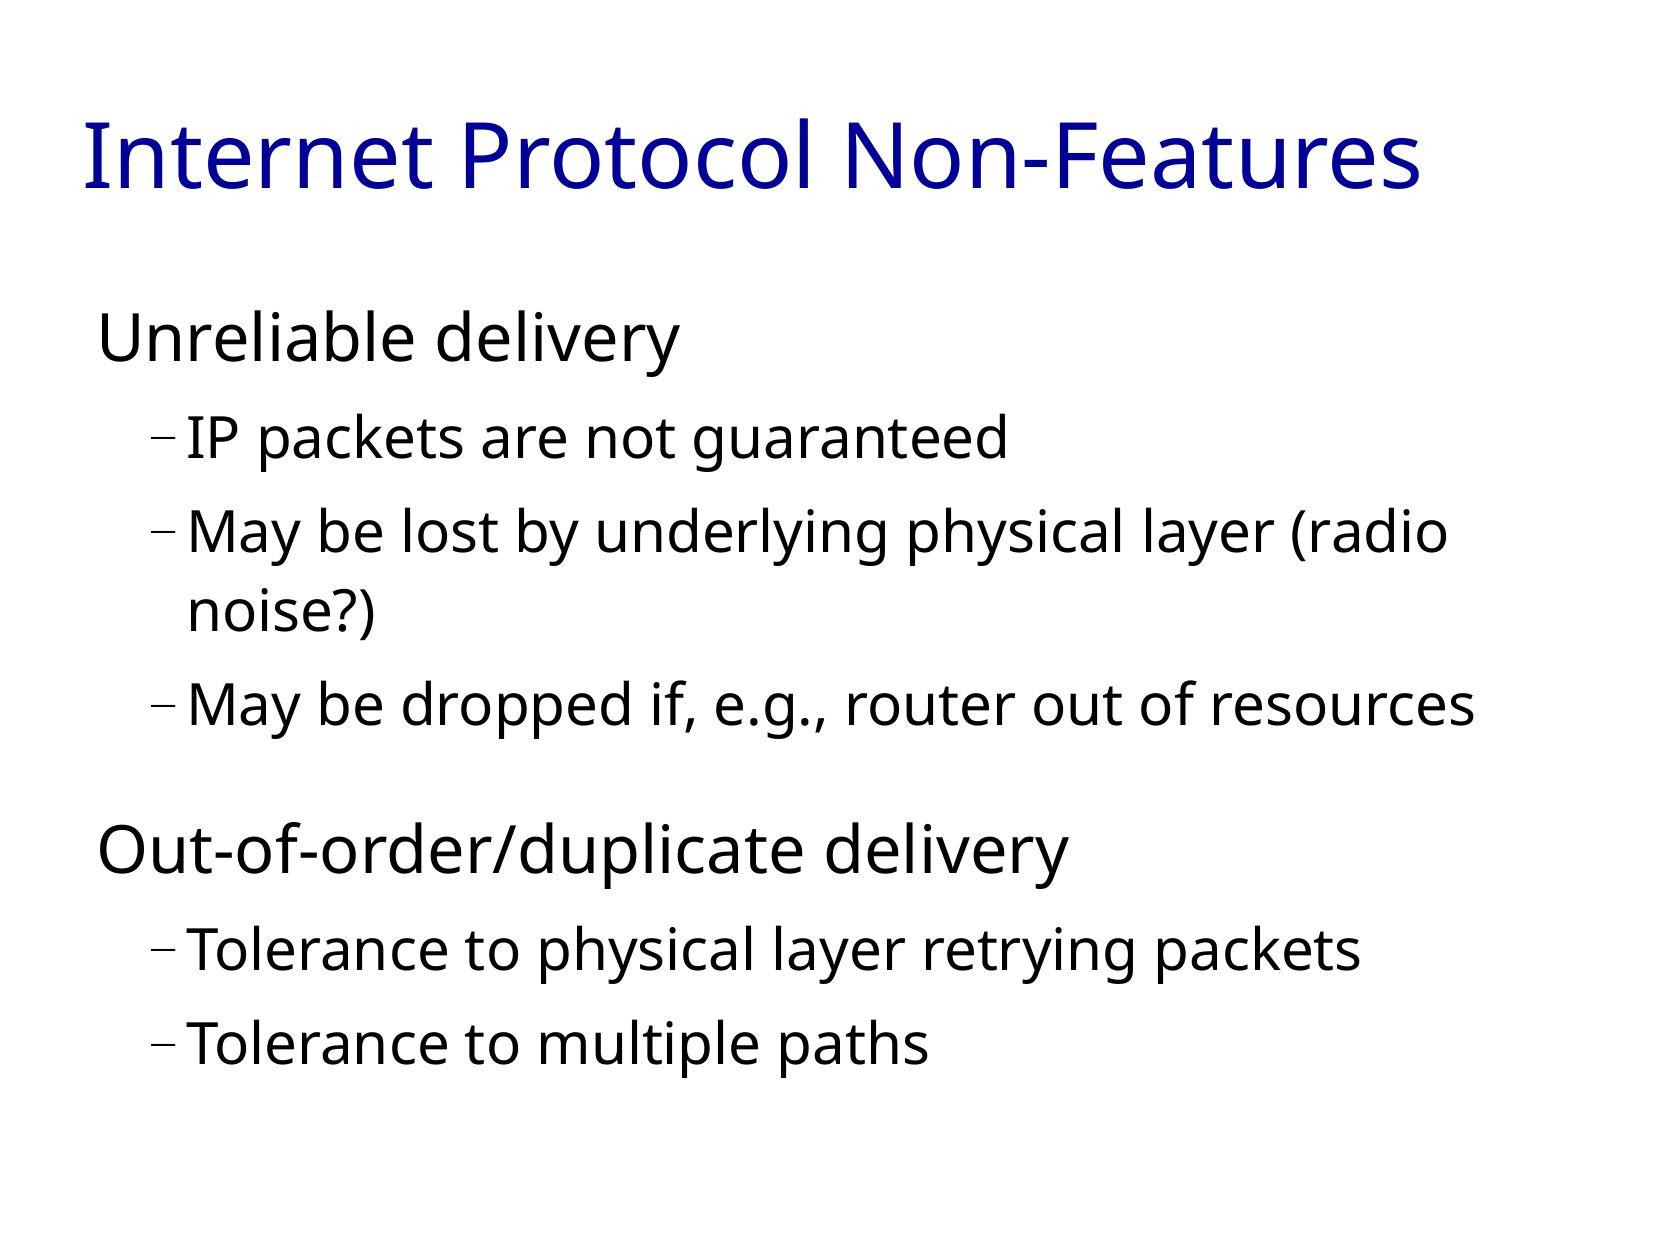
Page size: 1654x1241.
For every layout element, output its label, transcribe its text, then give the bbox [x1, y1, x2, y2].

list Unreliable delivery IP packets are not guaranteed May be lost by underlying physical layer (radio noise?) May be dropped if, e.g., router out of resources Out-of-order/duplicate delivery Tolerance to physical layer retrying packets Tolerance to multiple paths [60, 290, 1571, 1096]
title Internet Protocol Non-Features [82, 49, 1571, 257]
